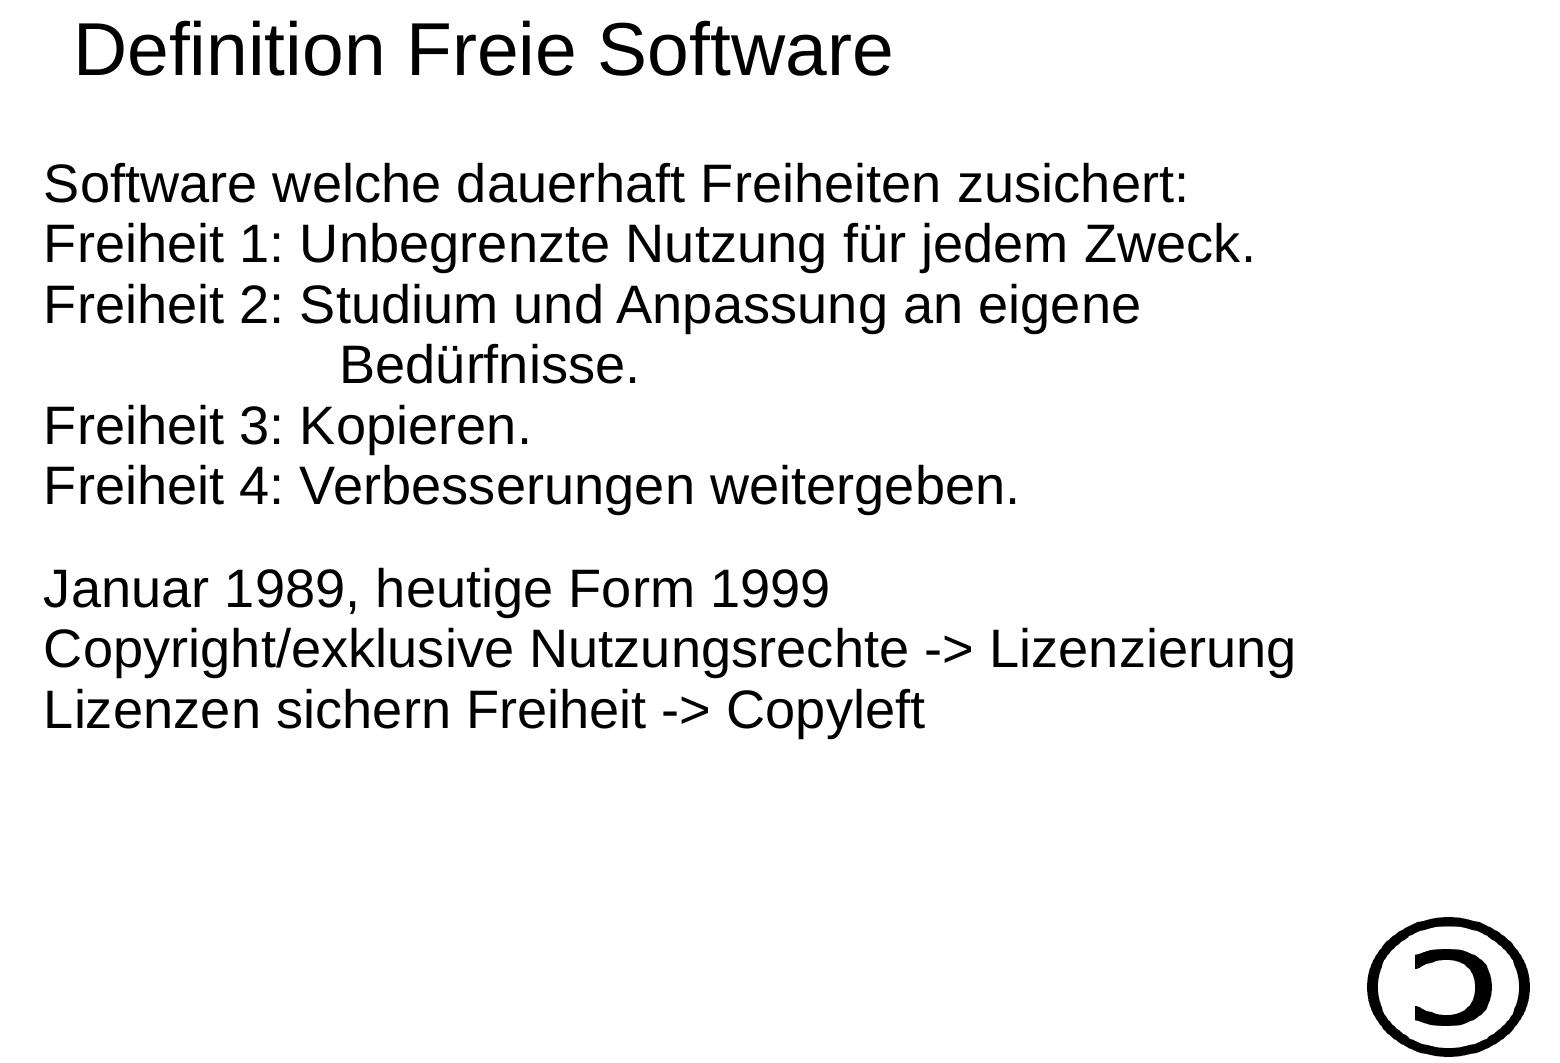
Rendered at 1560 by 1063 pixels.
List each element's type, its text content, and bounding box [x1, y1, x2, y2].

picture [1356, 912, 1540, 1063]
text_box Software welche dauerhaft Freiheiten zusichert: Freiheit 1: Unbegrenzte Nutzung für jedem Zweck. Freiheit 2: Studium und Anpassung an eigene Bedürfnisse. Freiheit 3: Kopieren. Freiheit 4: Verbesserungen weitergeben. Januar 1989, heutige Form 1999 Copyright/exklusive Nutzungsrechte -> Lizenzierung Lizenzen sichern Freiheit -> Copyleft [29, 145, 1536, 1062]
text_box Definition Freie Software [58, 0, 1476, 119]
